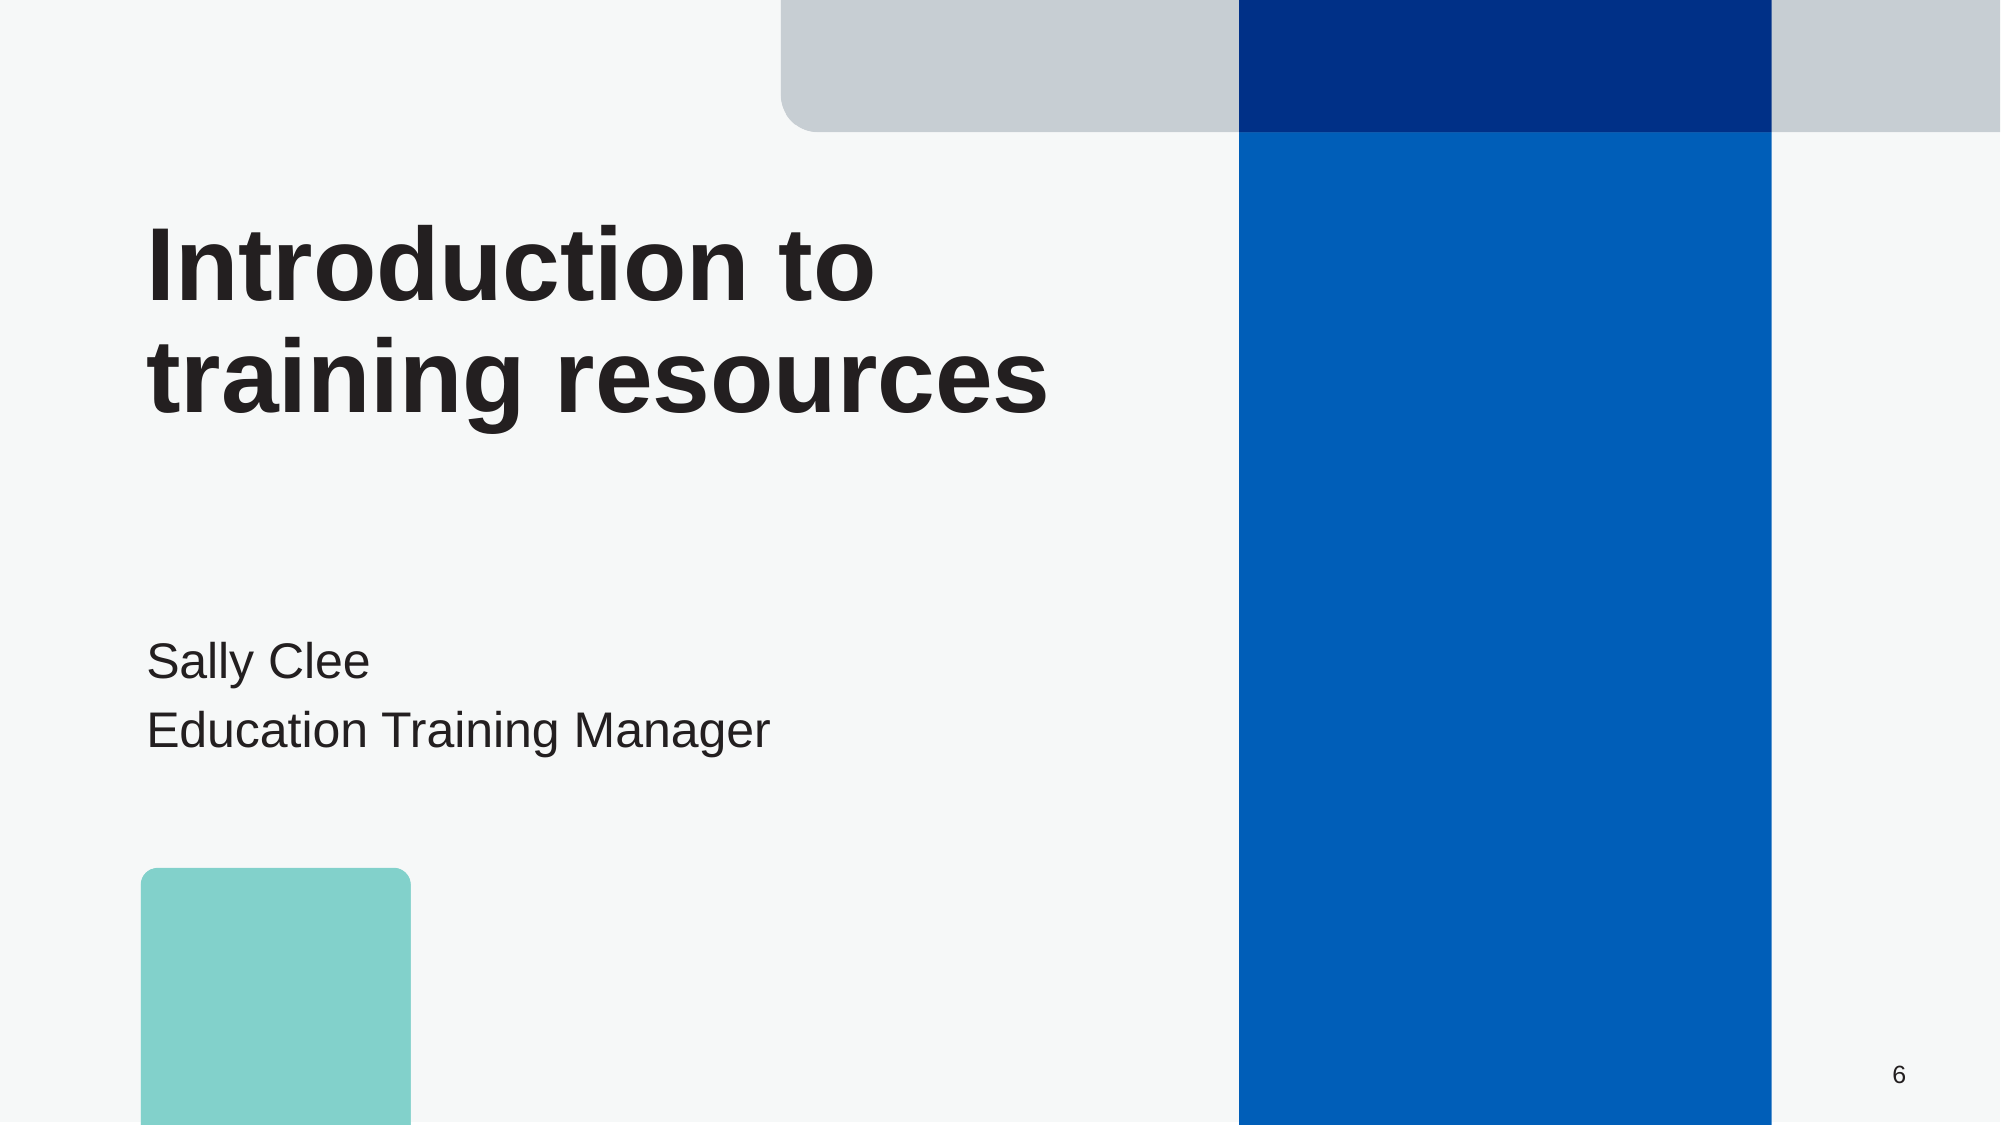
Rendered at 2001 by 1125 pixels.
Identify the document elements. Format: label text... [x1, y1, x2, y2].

list Introduction to training resources [146, 210, 1079, 468]
list Sally Clee Education Training Manager [146, 640, 785, 788]
